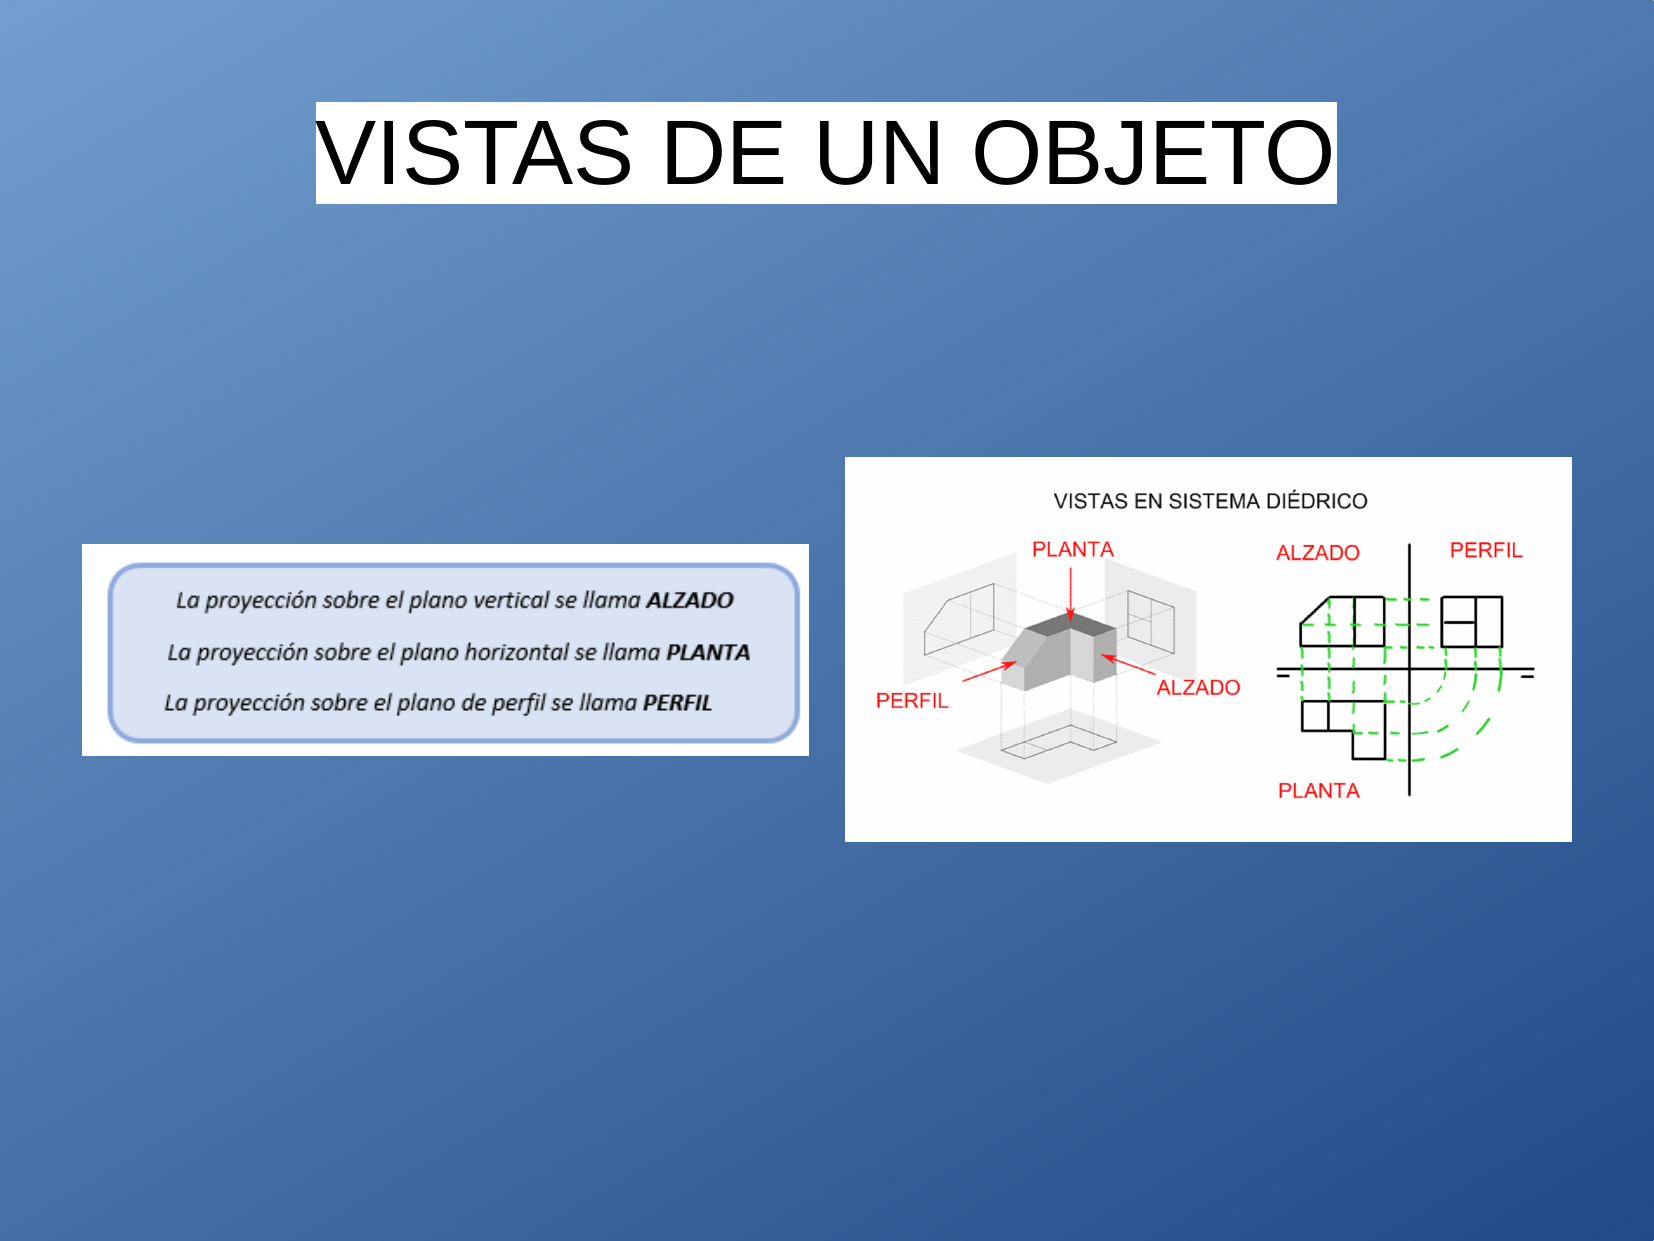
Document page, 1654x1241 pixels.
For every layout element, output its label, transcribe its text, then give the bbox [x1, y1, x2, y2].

picture [82, 544, 809, 756]
title VISTAS DE UN OBJETO [82, 49, 1571, 257]
picture [845, 457, 1572, 842]
